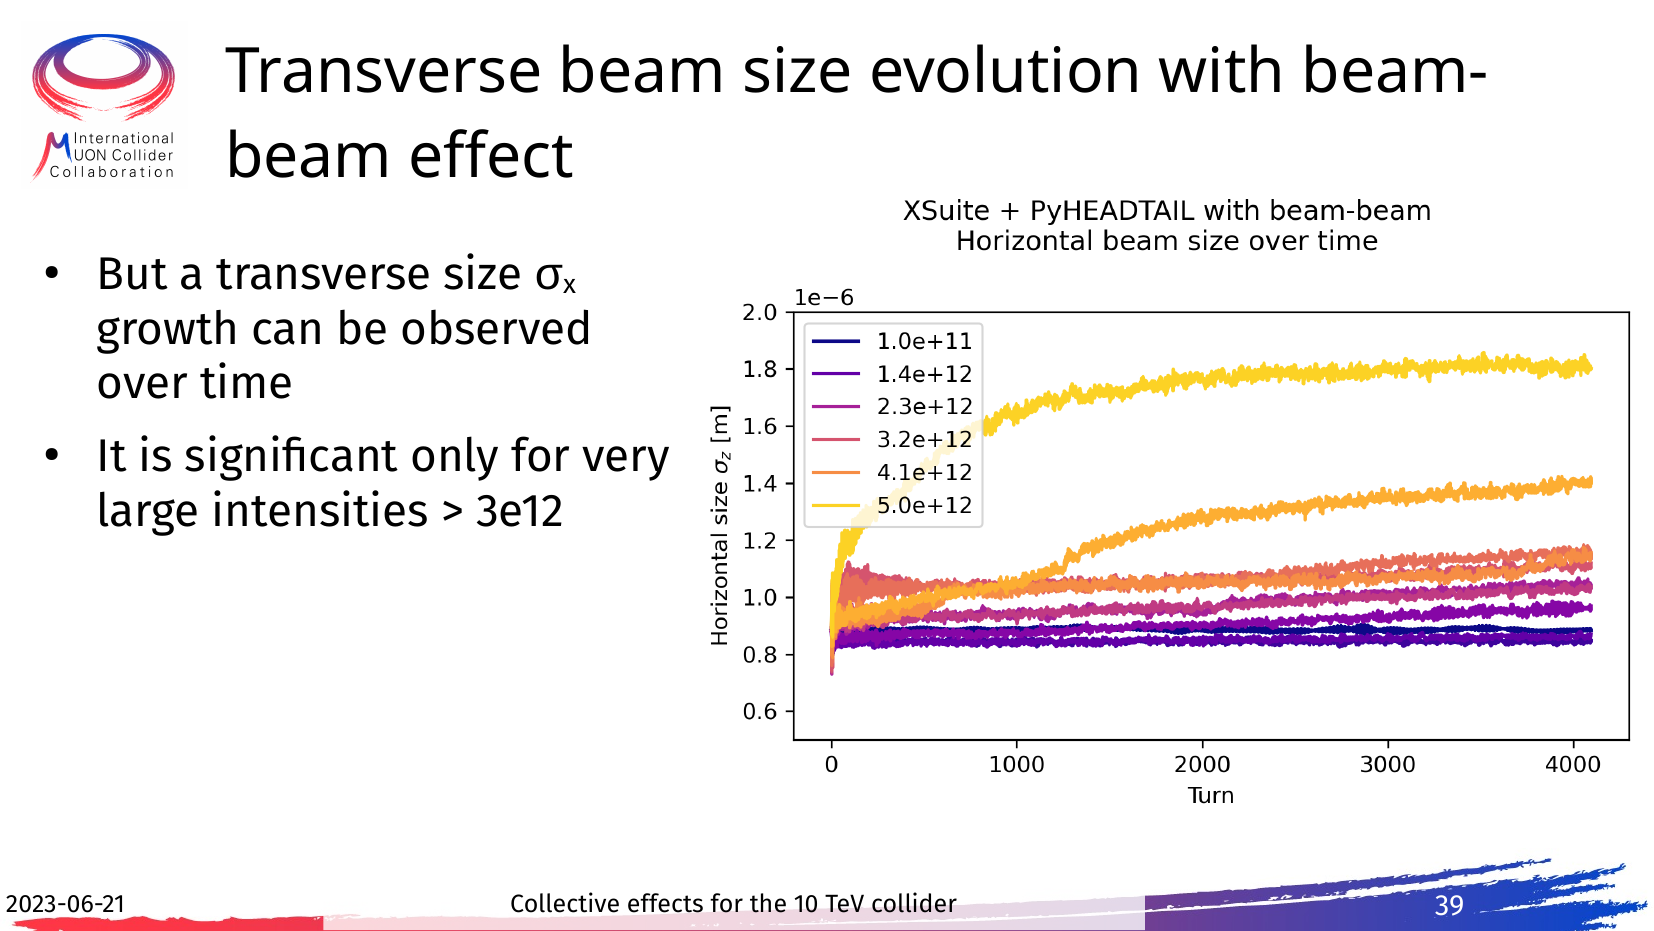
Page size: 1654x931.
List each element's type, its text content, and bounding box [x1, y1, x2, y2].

picture [681, 186, 1653, 834]
title Transverse beam size evolution with beam-beam effect [225, 25, 1571, 188]
picture [21, 21, 188, 189]
picture [0, 848, 1654, 931]
list But a transverse size σx growth can be observed over time It is significant only for very large intensities > 3e12 [25, 246, 682, 844]
